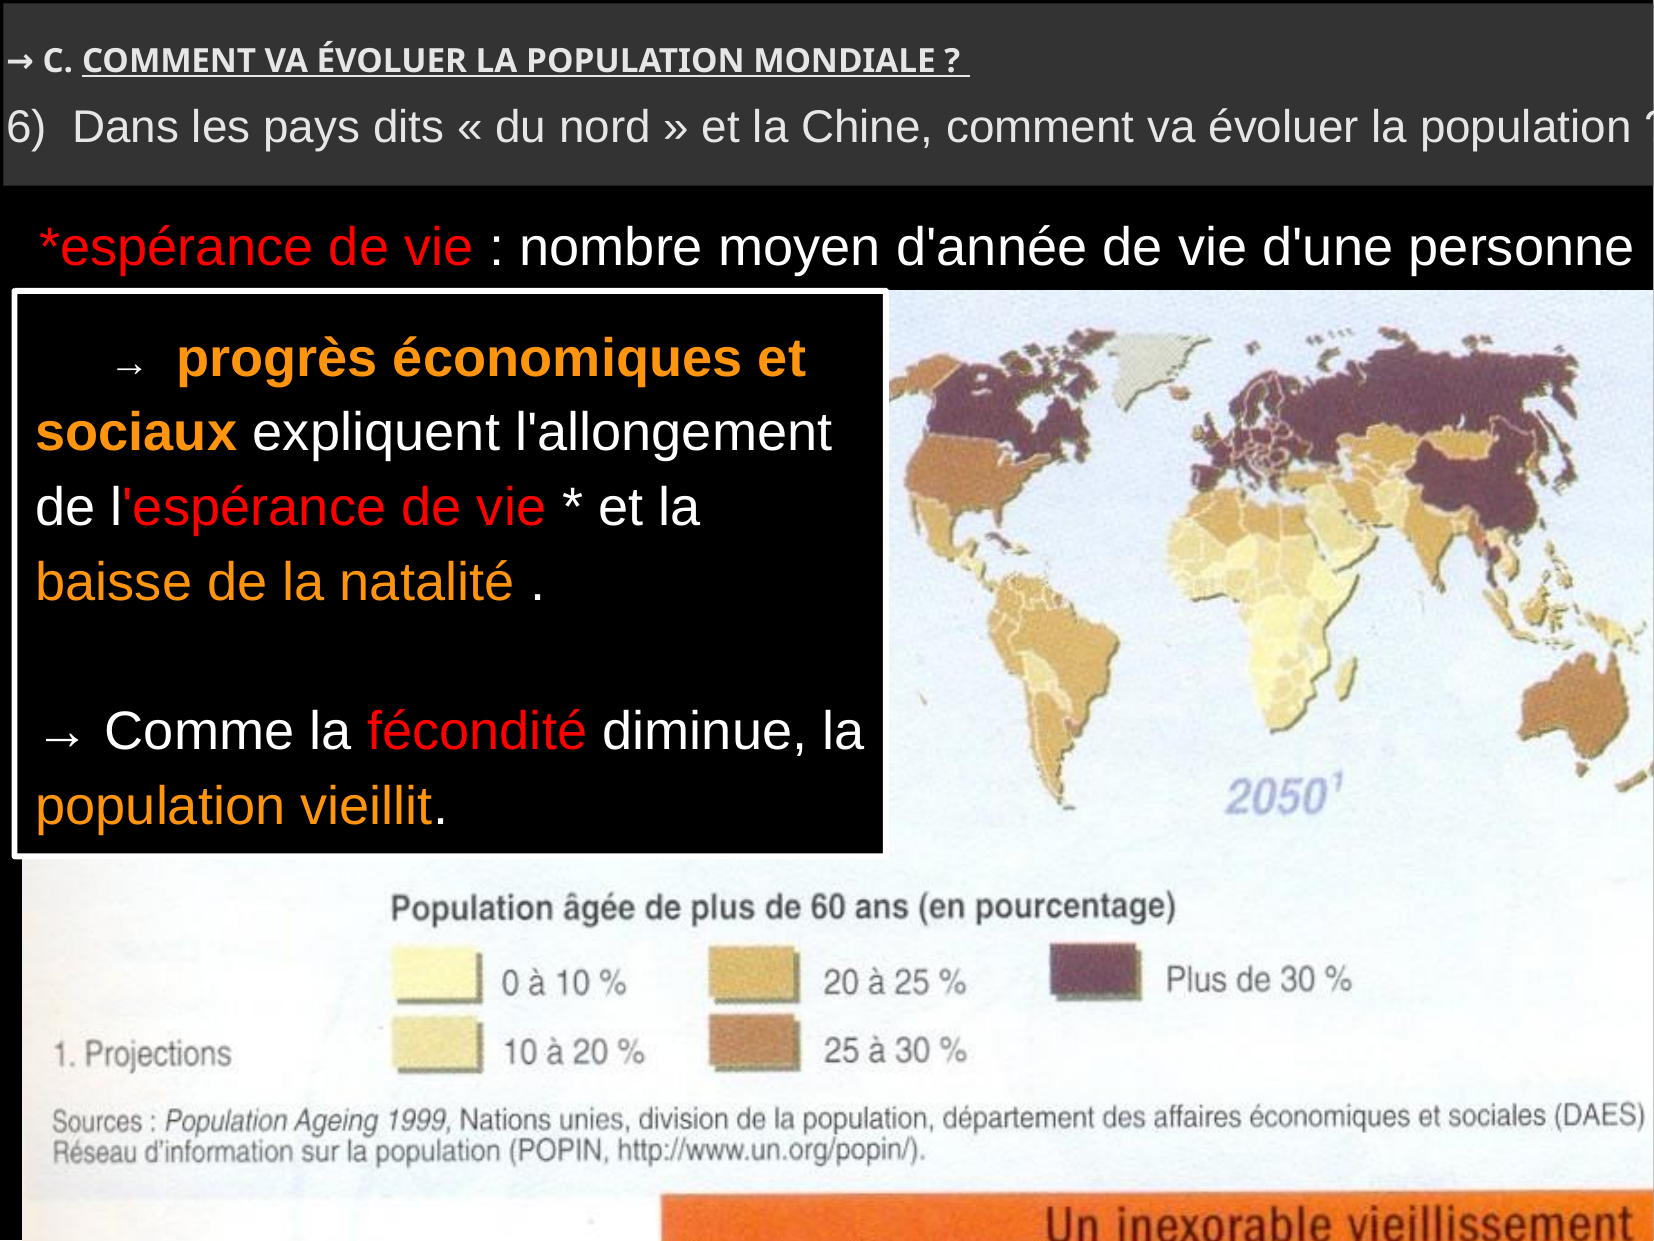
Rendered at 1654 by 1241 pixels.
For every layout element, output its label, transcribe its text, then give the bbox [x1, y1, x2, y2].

text_box → C. COMMENT VA ÉVOLUER LA POPULATION MONDIALE ? 6) Dans les pays dits « du nord » et la Chine, comment va évoluer la population ? [3, 3, 1654, 186]
text_box *espérance de vie : nombre moyen d'année de vie d'une personne [24, 209, 1654, 300]
text_box → progrès économiques et sociaux expliquent l'allongement de l'espérance de vie * et la baisse de la natalité . → Comme la fécondité diminue, la population vieillit. [14, 290, 886, 857]
picture [22, 300, 1654, 1241]
